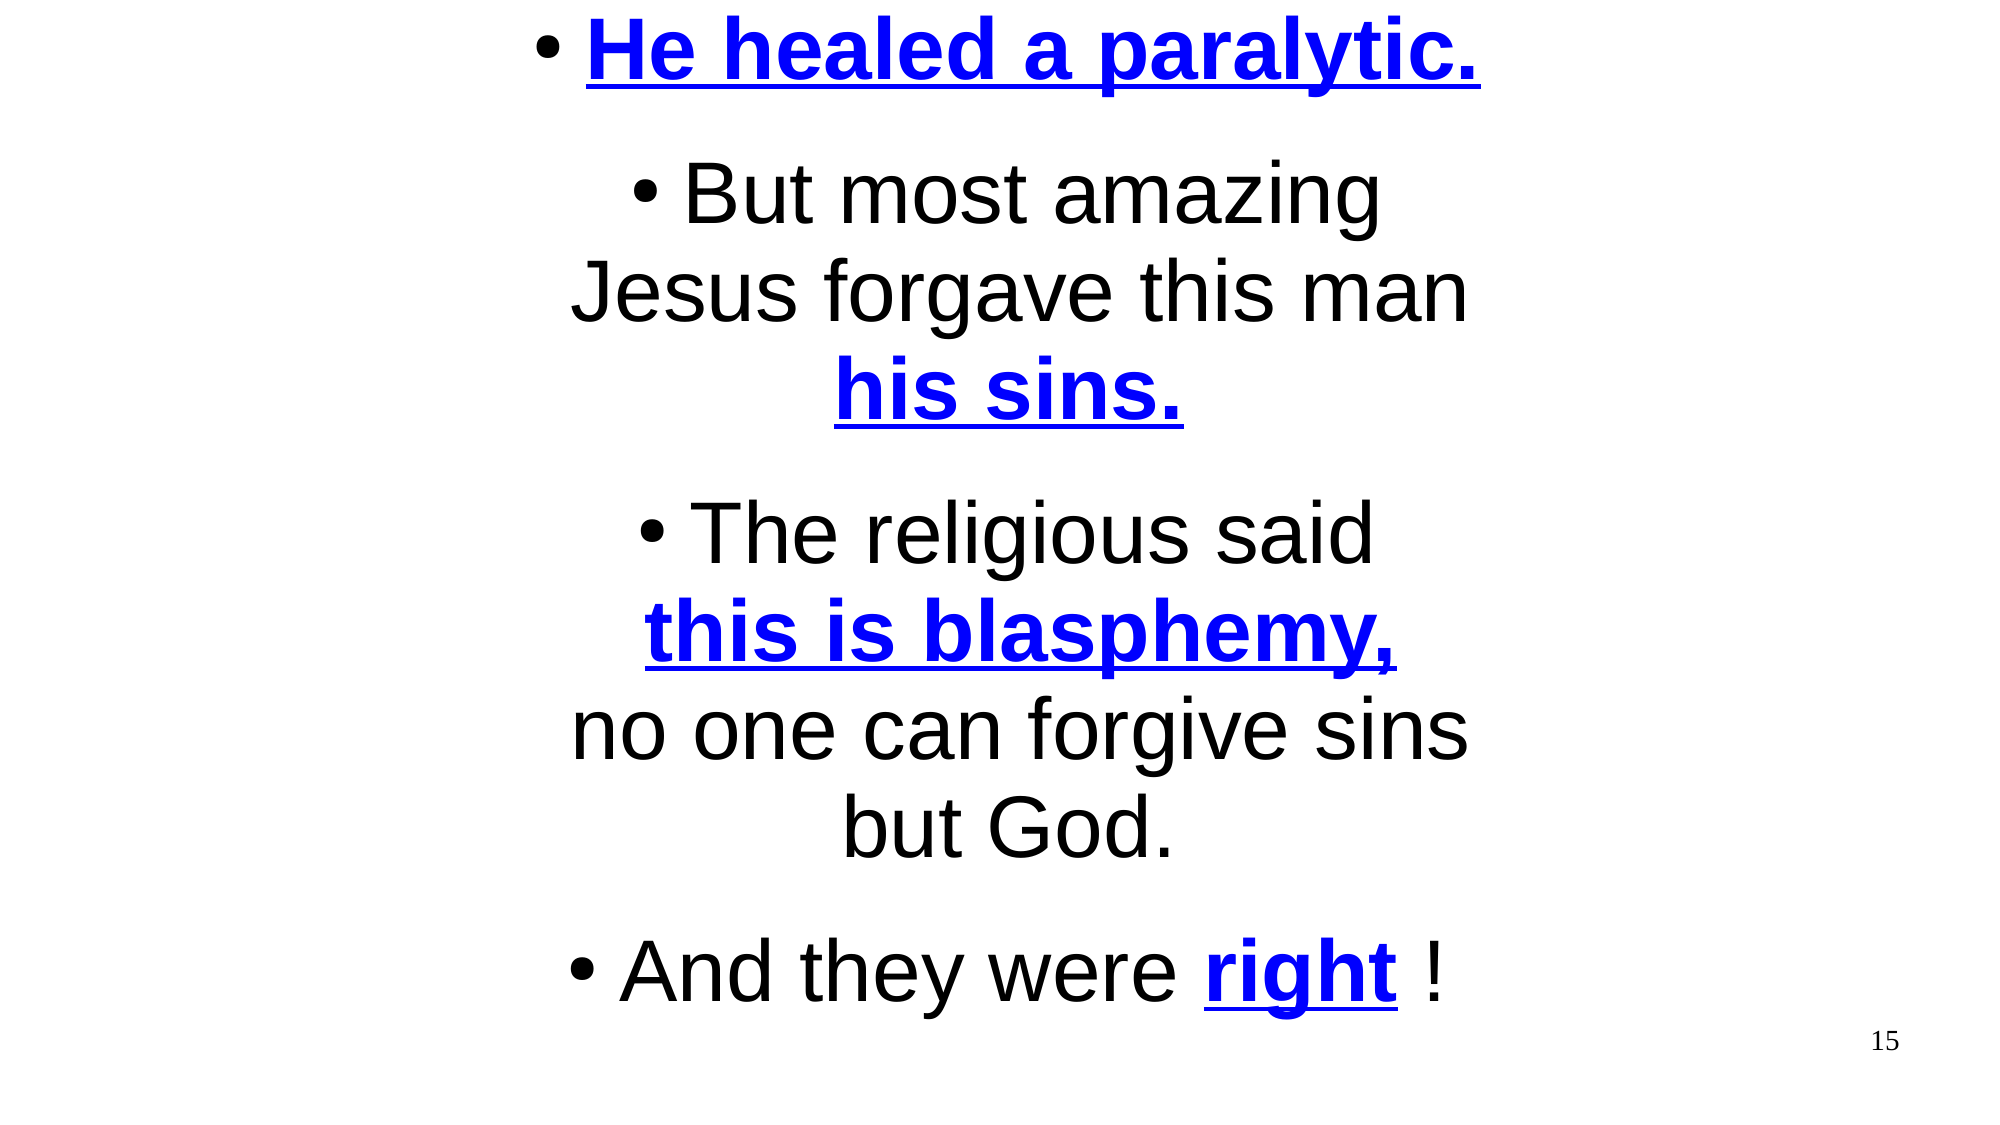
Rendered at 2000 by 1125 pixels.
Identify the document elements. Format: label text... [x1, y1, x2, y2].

list He healed a paralytic. But most amazing Jesus forgave this man his sins. The religious said this is blasphemy, no one can forgive sins but God. And they were right ! [0, 0, 1996, 1123]
